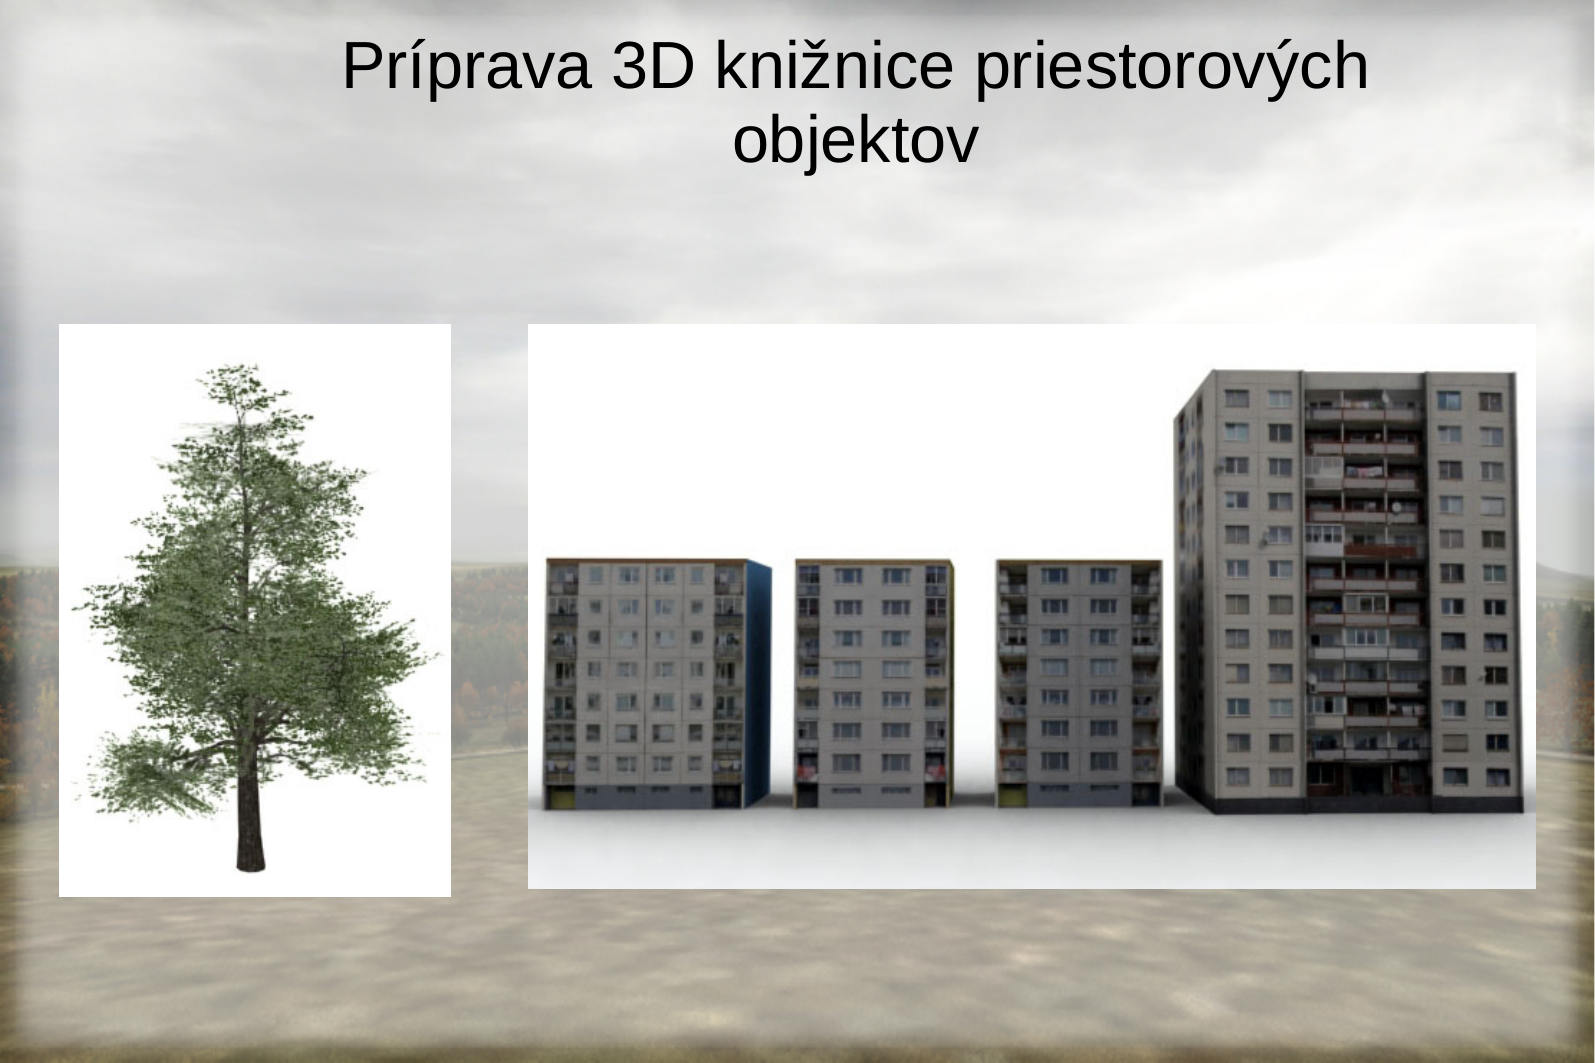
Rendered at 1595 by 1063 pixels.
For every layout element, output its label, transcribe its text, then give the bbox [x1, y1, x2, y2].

picture [0, 0, 1595, 1063]
title Príprava 3D knižnice priestorových objektov [324, 13, 1388, 192]
